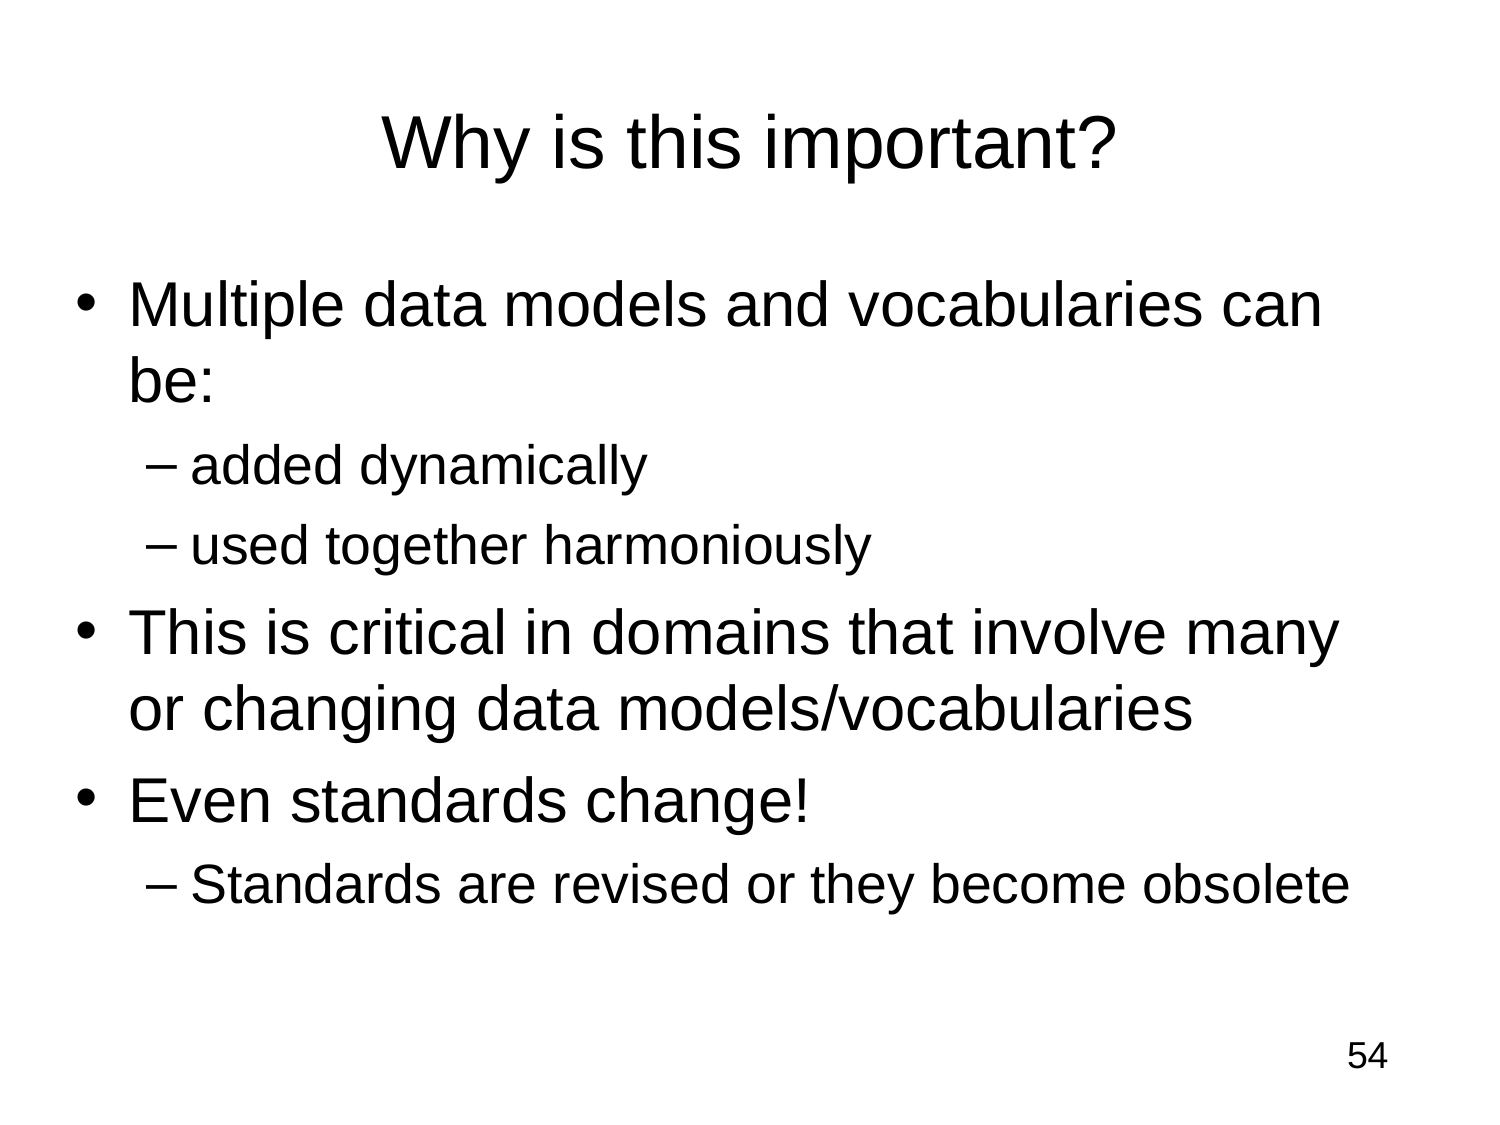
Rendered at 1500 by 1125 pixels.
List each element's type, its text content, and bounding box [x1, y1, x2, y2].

list Multiple data models and vocabularies can be: added dynamically used together harmoniously This is critical in domains that involve many or changing data models/vocabularies Even standards change! Standards are revised or they become obsolete [75, 263, 1395, 916]
title Why is this important? [75, 44, 1425, 233]
